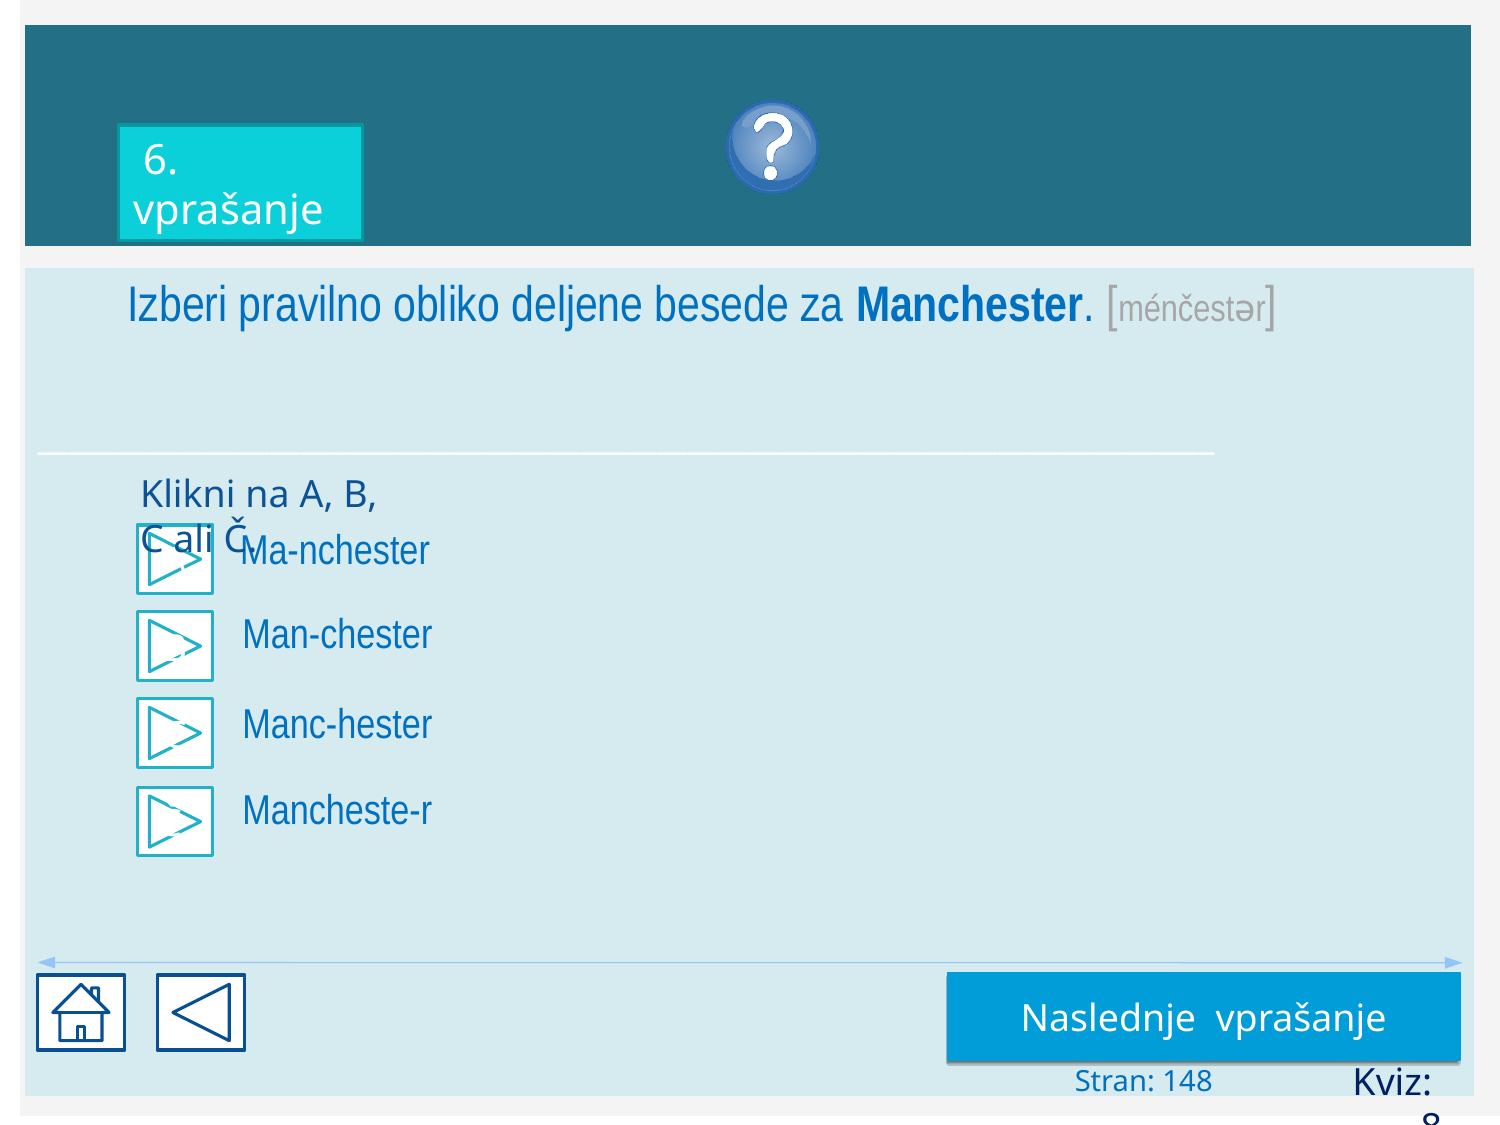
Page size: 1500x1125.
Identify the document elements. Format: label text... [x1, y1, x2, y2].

text_box Man-chester [227, 599, 1353, 665]
text_box C [137, 698, 213, 768]
text_box Naslednje vprašanje [947, 972, 1461, 1061]
text_box Stran: 148 [975, 1061, 1313, 1106]
text_box Ma-nchester [225, 515, 1351, 581]
text_box Č. [137, 787, 213, 856]
text_box B [137, 611, 213, 681]
text_box [20, 0, 1500, 1124]
text_box Klikni na A, B, C ali Č. [125, 466, 413, 524]
text_box Mancheste-r [227, 774, 1353, 841]
text_box Izberi pravilno obliko deljene besede za Manchester. [ménčestər] [112, 263, 1388, 340]
text_box Manc-hester [227, 689, 1353, 755]
text_box 6. vprašanje [118, 125, 363, 191]
picture [725, 100, 819, 194]
text_box ____________________________________________________________________________ [22, 404, 1488, 466]
text_box Kviz: 8 [1337, 1050, 1475, 1111]
text_box A [137, 524, 213, 594]
